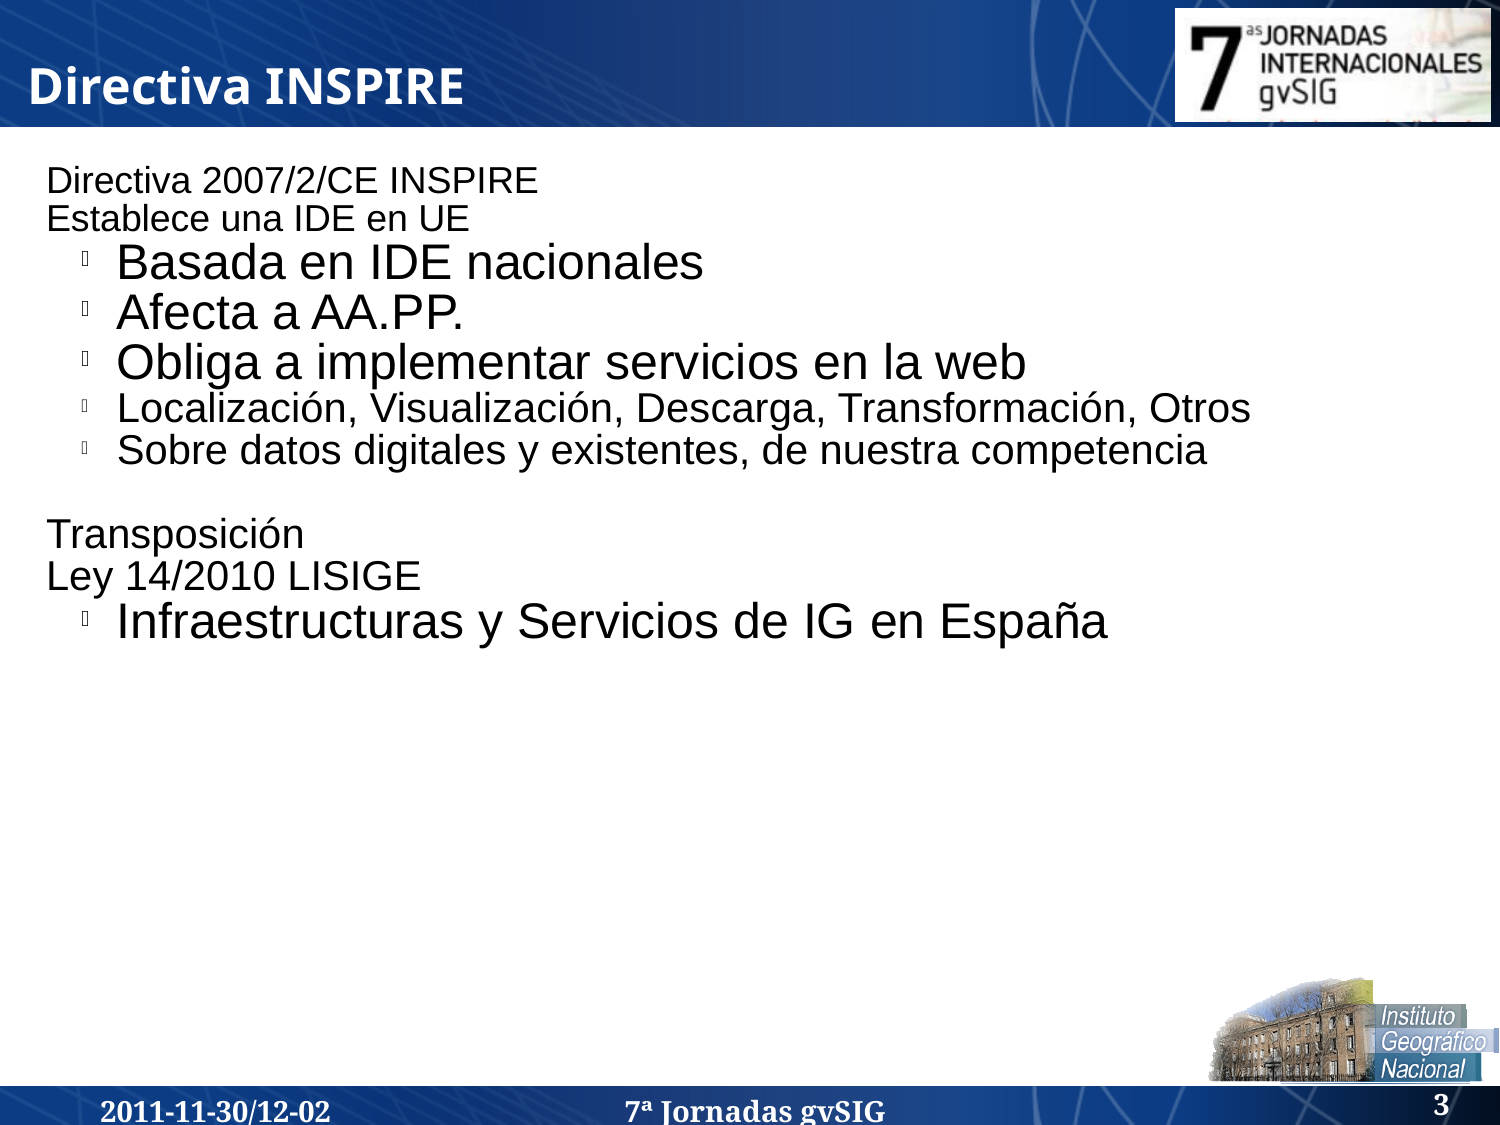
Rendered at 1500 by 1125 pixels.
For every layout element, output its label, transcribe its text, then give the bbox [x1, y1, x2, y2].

picture [0, 0, 1500, 127]
picture [0, 968, 1500, 1125]
text_box Directiva 2007/2/CE INSPIRE Establece una IDE en UE Basada en IDE nacionales Afecta a AA.PP. Obliga a implementar servicios en la web Localización, Visualización, Descarga, Transformación, Otros Sobre datos digitales y existentes, de nuestra competencia Transposición Ley 14/2010 LISIGE Infraestructuras y Servicios de IG en España [31, 156, 1457, 973]
text_box Directiva INSPIRE [0, 43, 1275, 107]
